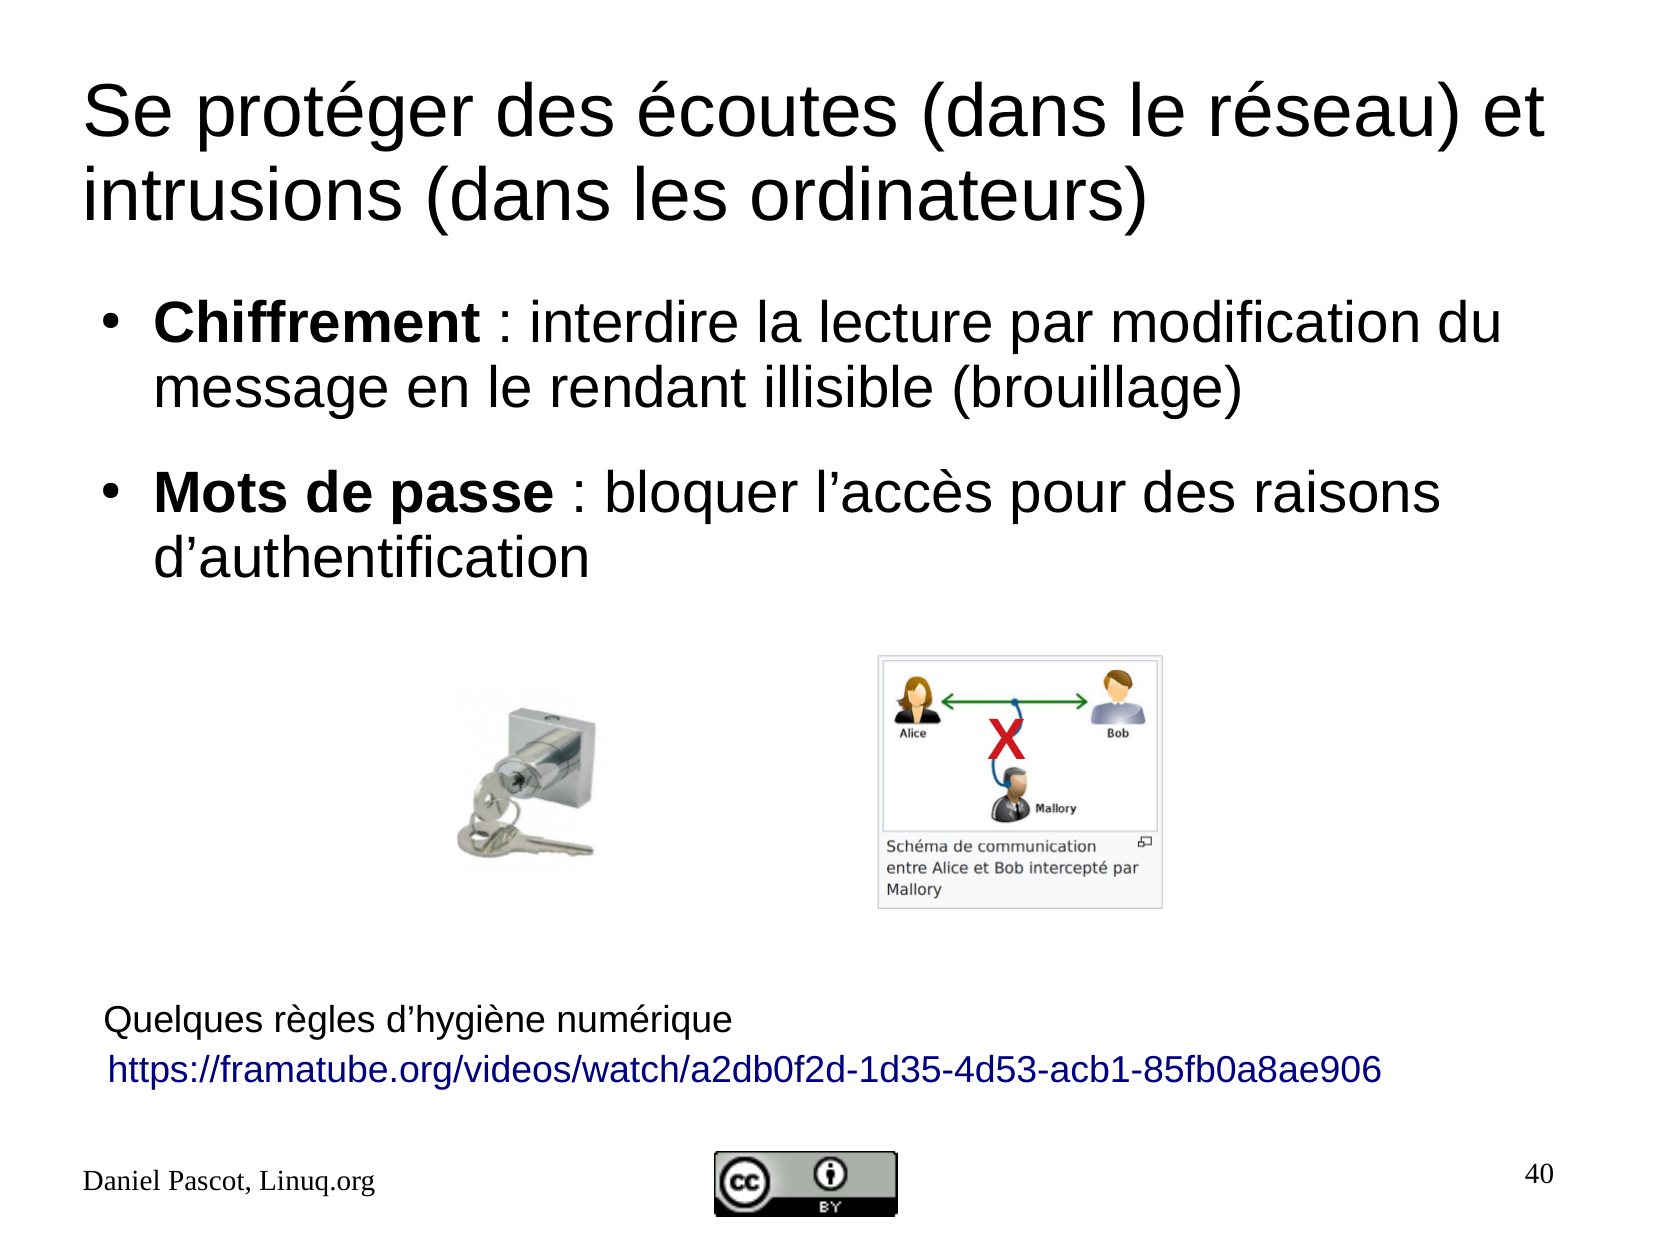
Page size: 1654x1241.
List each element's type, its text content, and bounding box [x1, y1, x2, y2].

text_box X [972, 699, 1041, 780]
title Se protéger des écoutes (dans le réseau) et intrusions (dans les ordinateurs) [82, 49, 1571, 257]
list Chiffrement : interdire la lecture par modification du message en le rendant illisible (brouillage) Mots de passe : bloquer l’accès pour des raisons d’authentification [82, 290, 1571, 1010]
picture [413, 684, 657, 875]
picture [714, 1151, 898, 1217]
text_box Quelques règles d’hygiène numérique [88, 991, 1046, 1087]
picture [871, 649, 1170, 917]
text_box https://framatube.org/videos/watch/a2db0f2d-1d35-4d53-acb1-85fb0a8ae906 [93, 1040, 1398, 1098]
